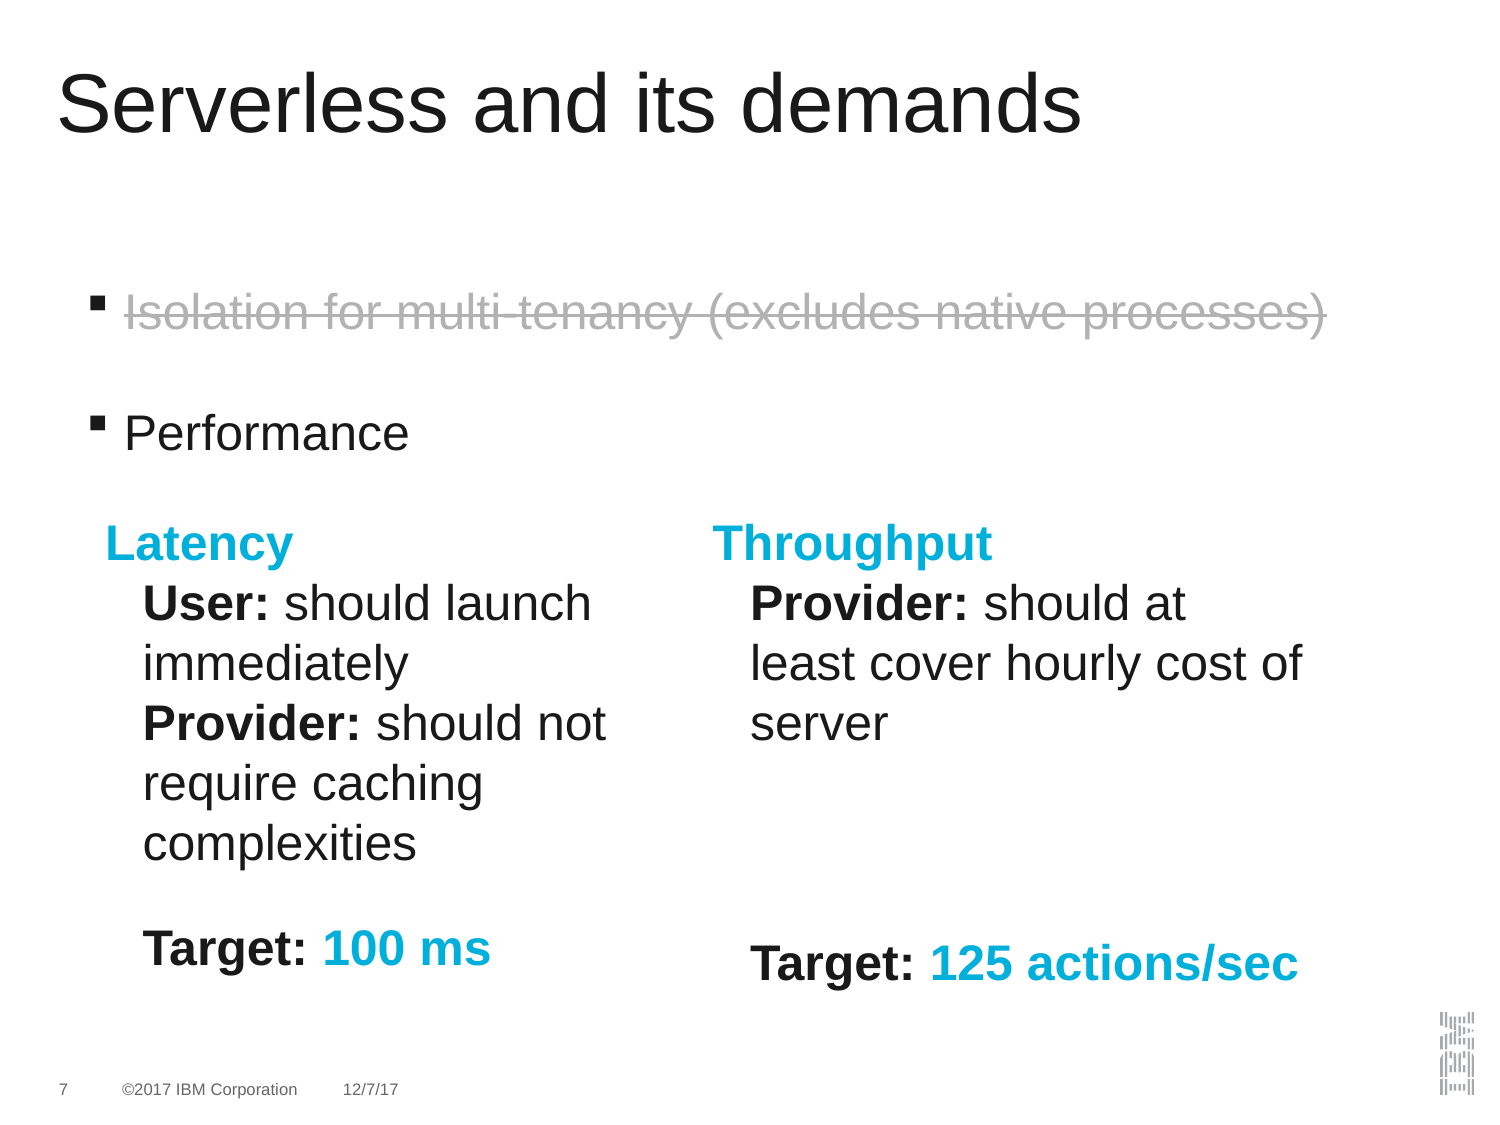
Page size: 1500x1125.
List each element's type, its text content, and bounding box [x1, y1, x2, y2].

text_box Serverless and its demands [56, 49, 1440, 200]
text_box Isolation for multi-tenancy (excludes native processes) Performance [86, 279, 1472, 574]
text_box Throughput Provider: should at least cover hourly cost of server Provider: should at least cover hourly cost of server Target: 125 actions/sec [712, 574, 1305, 1125]
text_box Latency User: should launch immediately Provider: should not require caching complexities Target: 100 ms [104, 574, 648, 1116]
picture [1440, 1012, 1474, 1095]
